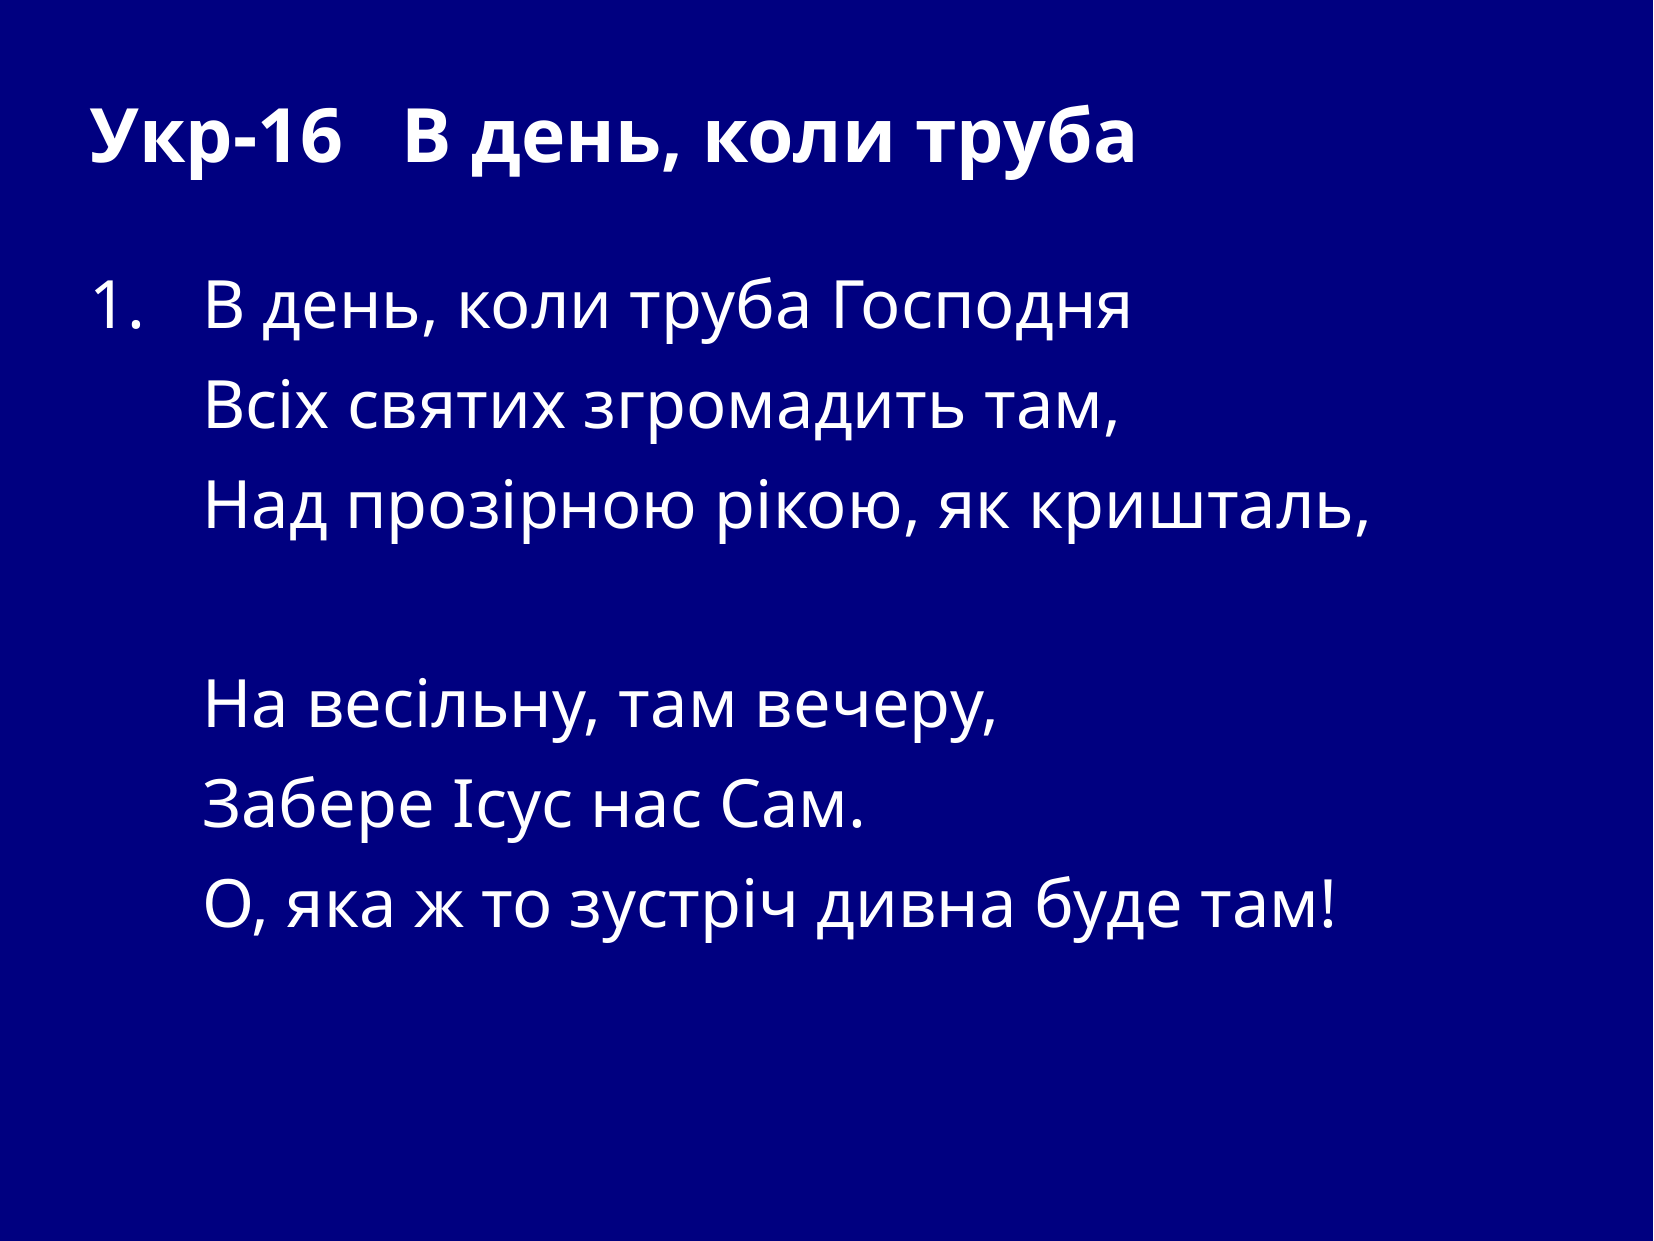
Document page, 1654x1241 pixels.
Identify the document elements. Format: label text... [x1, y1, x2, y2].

text_box 1. В день, коли труба Господня Всіх святих згромадить там, Над прозірною рікою, як кришталь, На весільну, там вечеру, Забере Ісус нас Сам. О, яка ж то зустріч дивна буде там! [75, 188, 1576, 1163]
text_box Укр-16 В день, коли труба [75, 75, 1576, 188]
